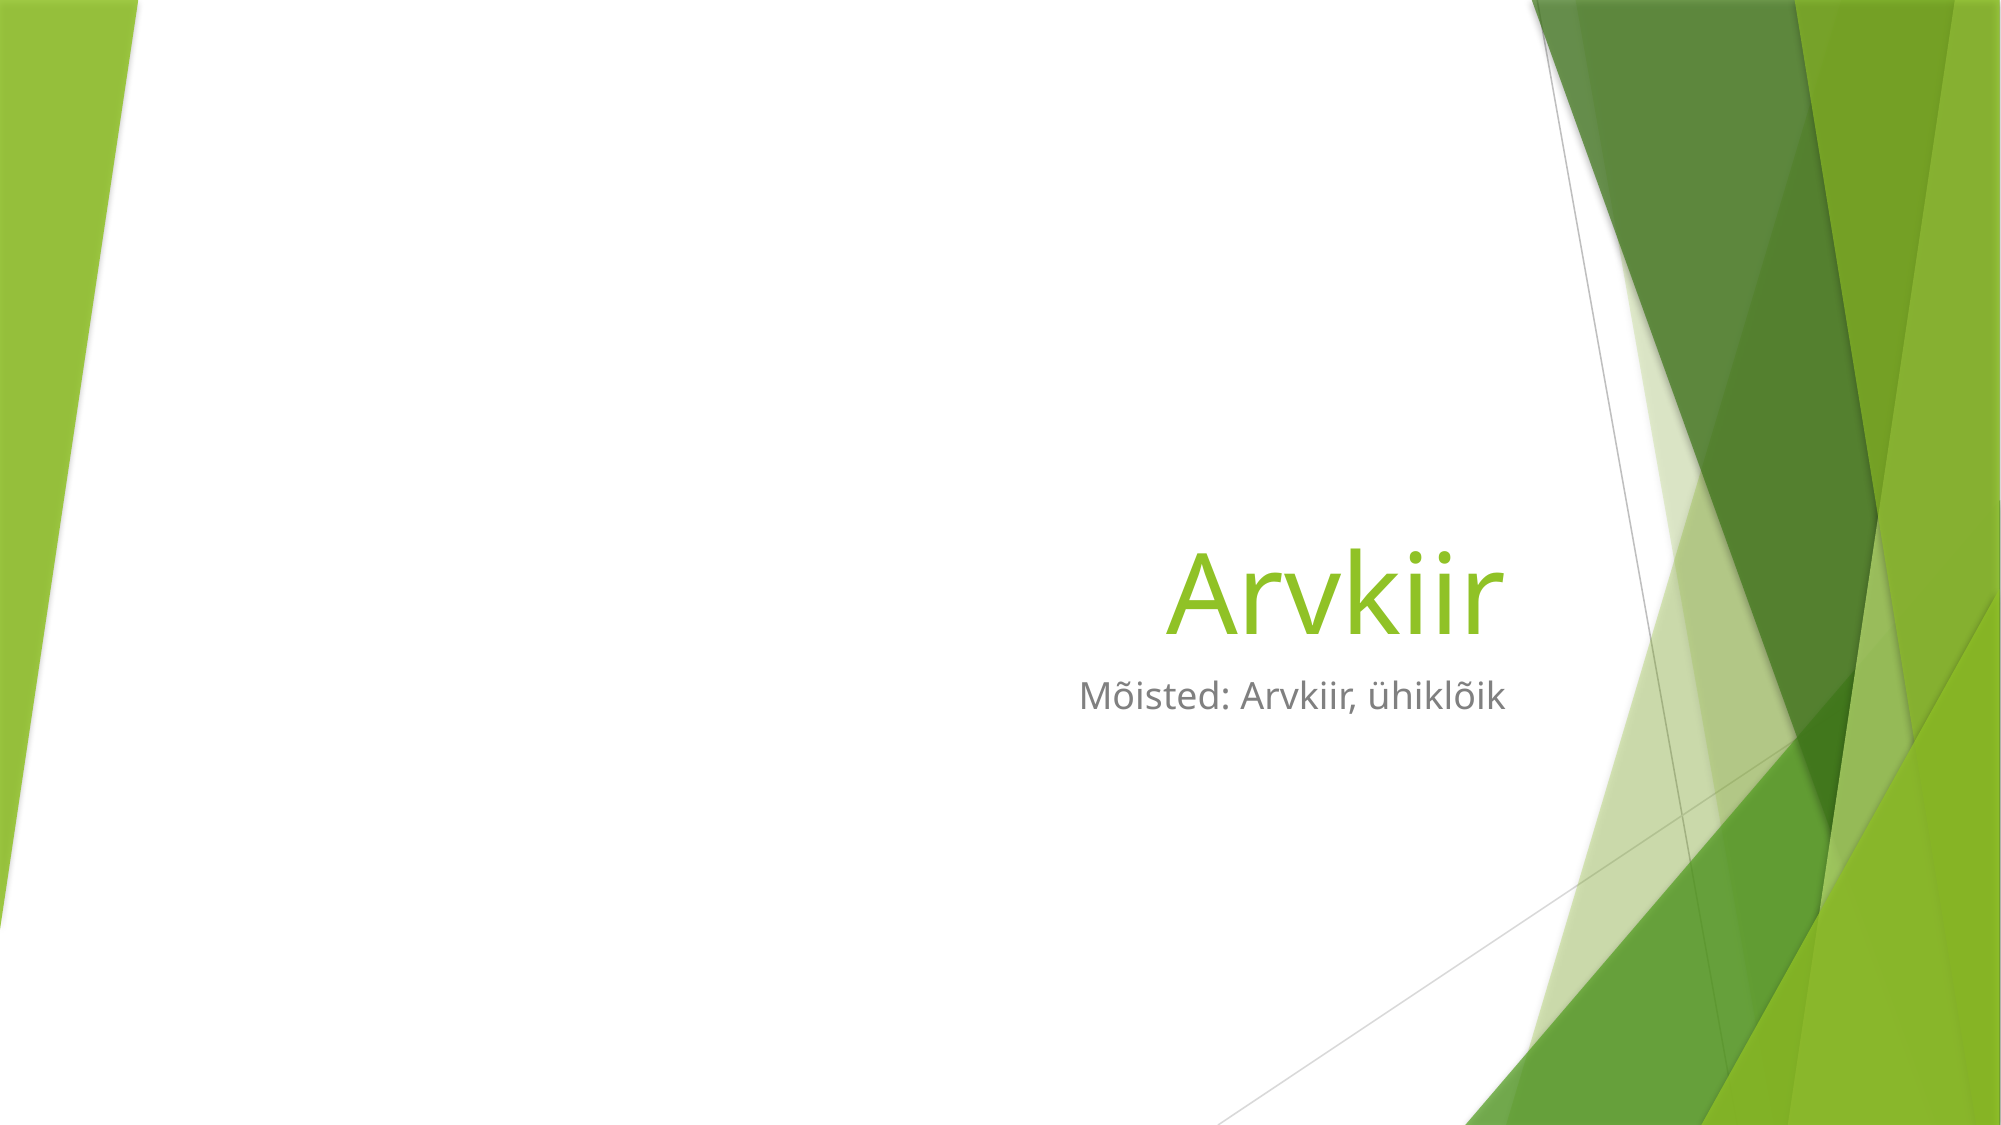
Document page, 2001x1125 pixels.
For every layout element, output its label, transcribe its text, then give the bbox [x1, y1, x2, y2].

title Arvkiir [247, 394, 1522, 664]
subtitle Mõisted: Arvkiir, ühiklõik [247, 664, 1522, 845]
